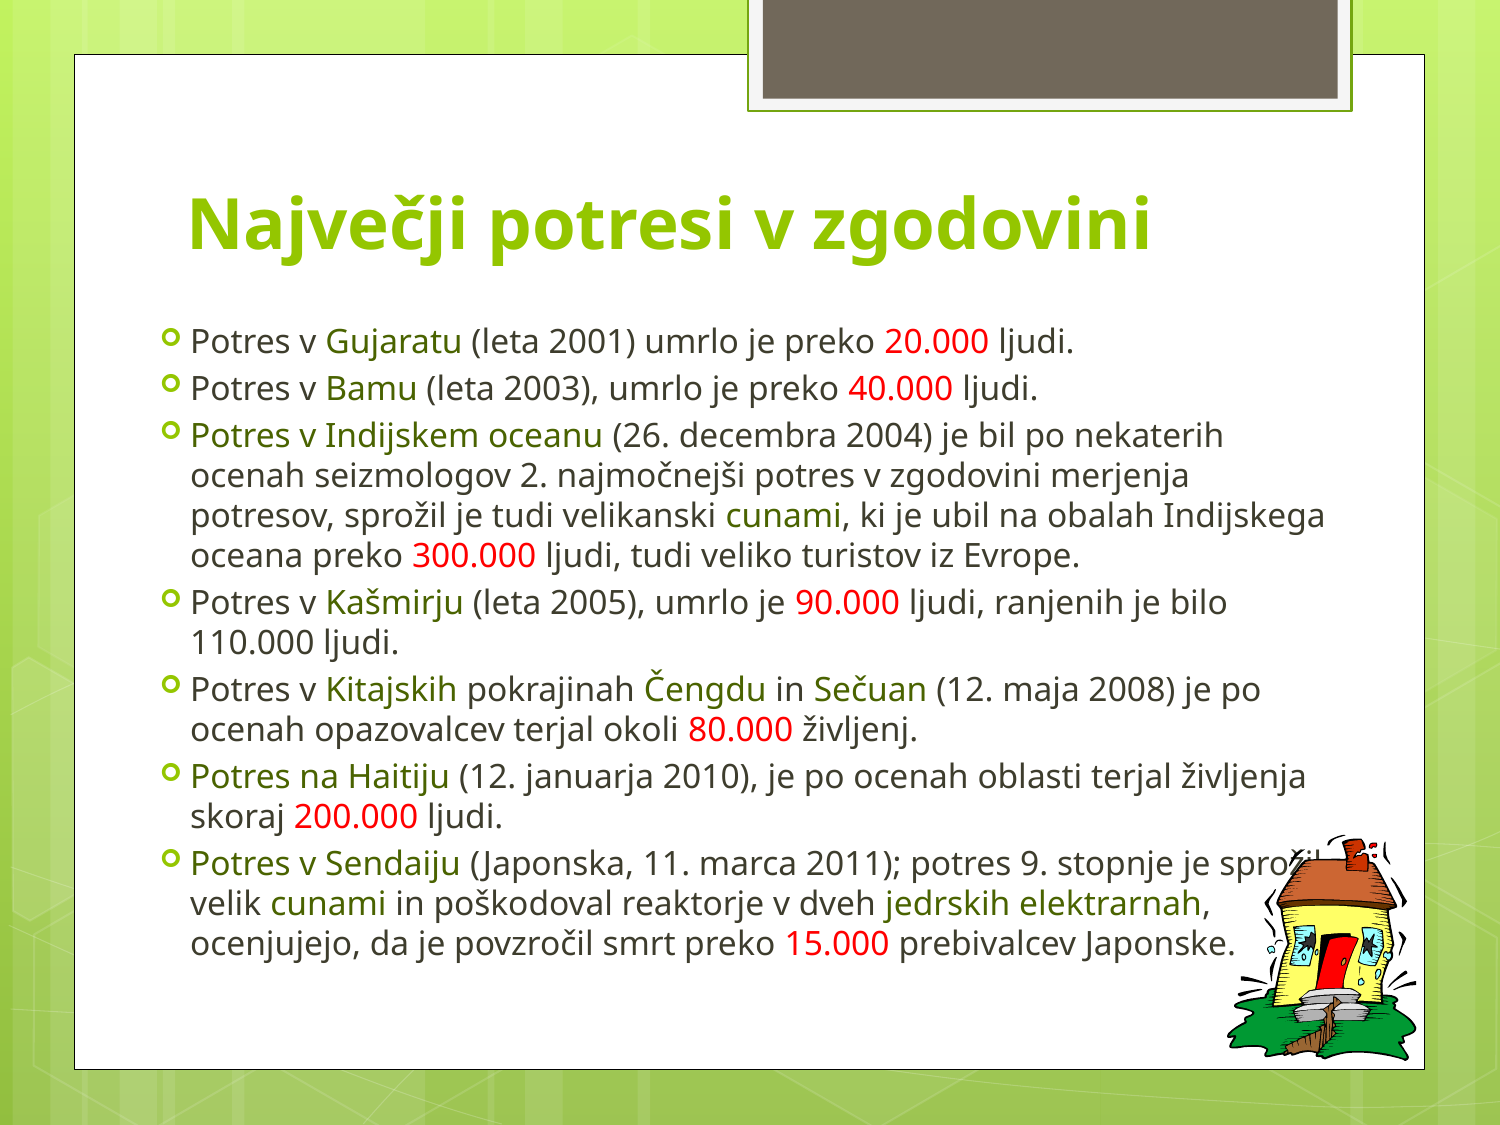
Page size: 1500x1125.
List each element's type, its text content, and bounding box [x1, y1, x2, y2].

list Potres v Gujaratu (leta 2001) umrlo je preko 20.000 ljudi. Potres v Bamu (leta 2003), umrlo je preko 40.000 ljudi. Potres v Indijskem oceanu (26. decembra 2004) je bil po nekaterih ocenah seizmologov 2. najmočnejši potres v zgodovini merjenja potresov, sprožil je tudi velikanski cunami, ki je ubil na obalah Indijskega oceana preko 300.000 ljudi, tudi veliko turistov iz Evrope. Potres v Kašmirju (leta 2005), umrlo je 90.000 ljudi, ranjenih je bilo 110.000 ljudi. Potres v Kitajskih pokrajinah Čengdu in Sečuan (12. maja 2008) je po ocenah opazovalcev terjal okoli 80.000 življenj. Potres na Haitiju (12. januarja 2010), je po ocenah oblasti terjal življenja skoraj 200.000 ljudi. Potres v Sendaiju (Japonska, 11. marca 2011); potres 9. stopnje je sprožil velik cunami in poškodoval reaktorje v dveh jedrskih elektrarnah, ocenjujejo, da je povzročil smrt preko 15.000 prebivalcev Japonske. [137, 312, 1342, 995]
title Največji potresi v zgodovini [171, 168, 1324, 312]
picture [1224, 833, 1417, 1061]
